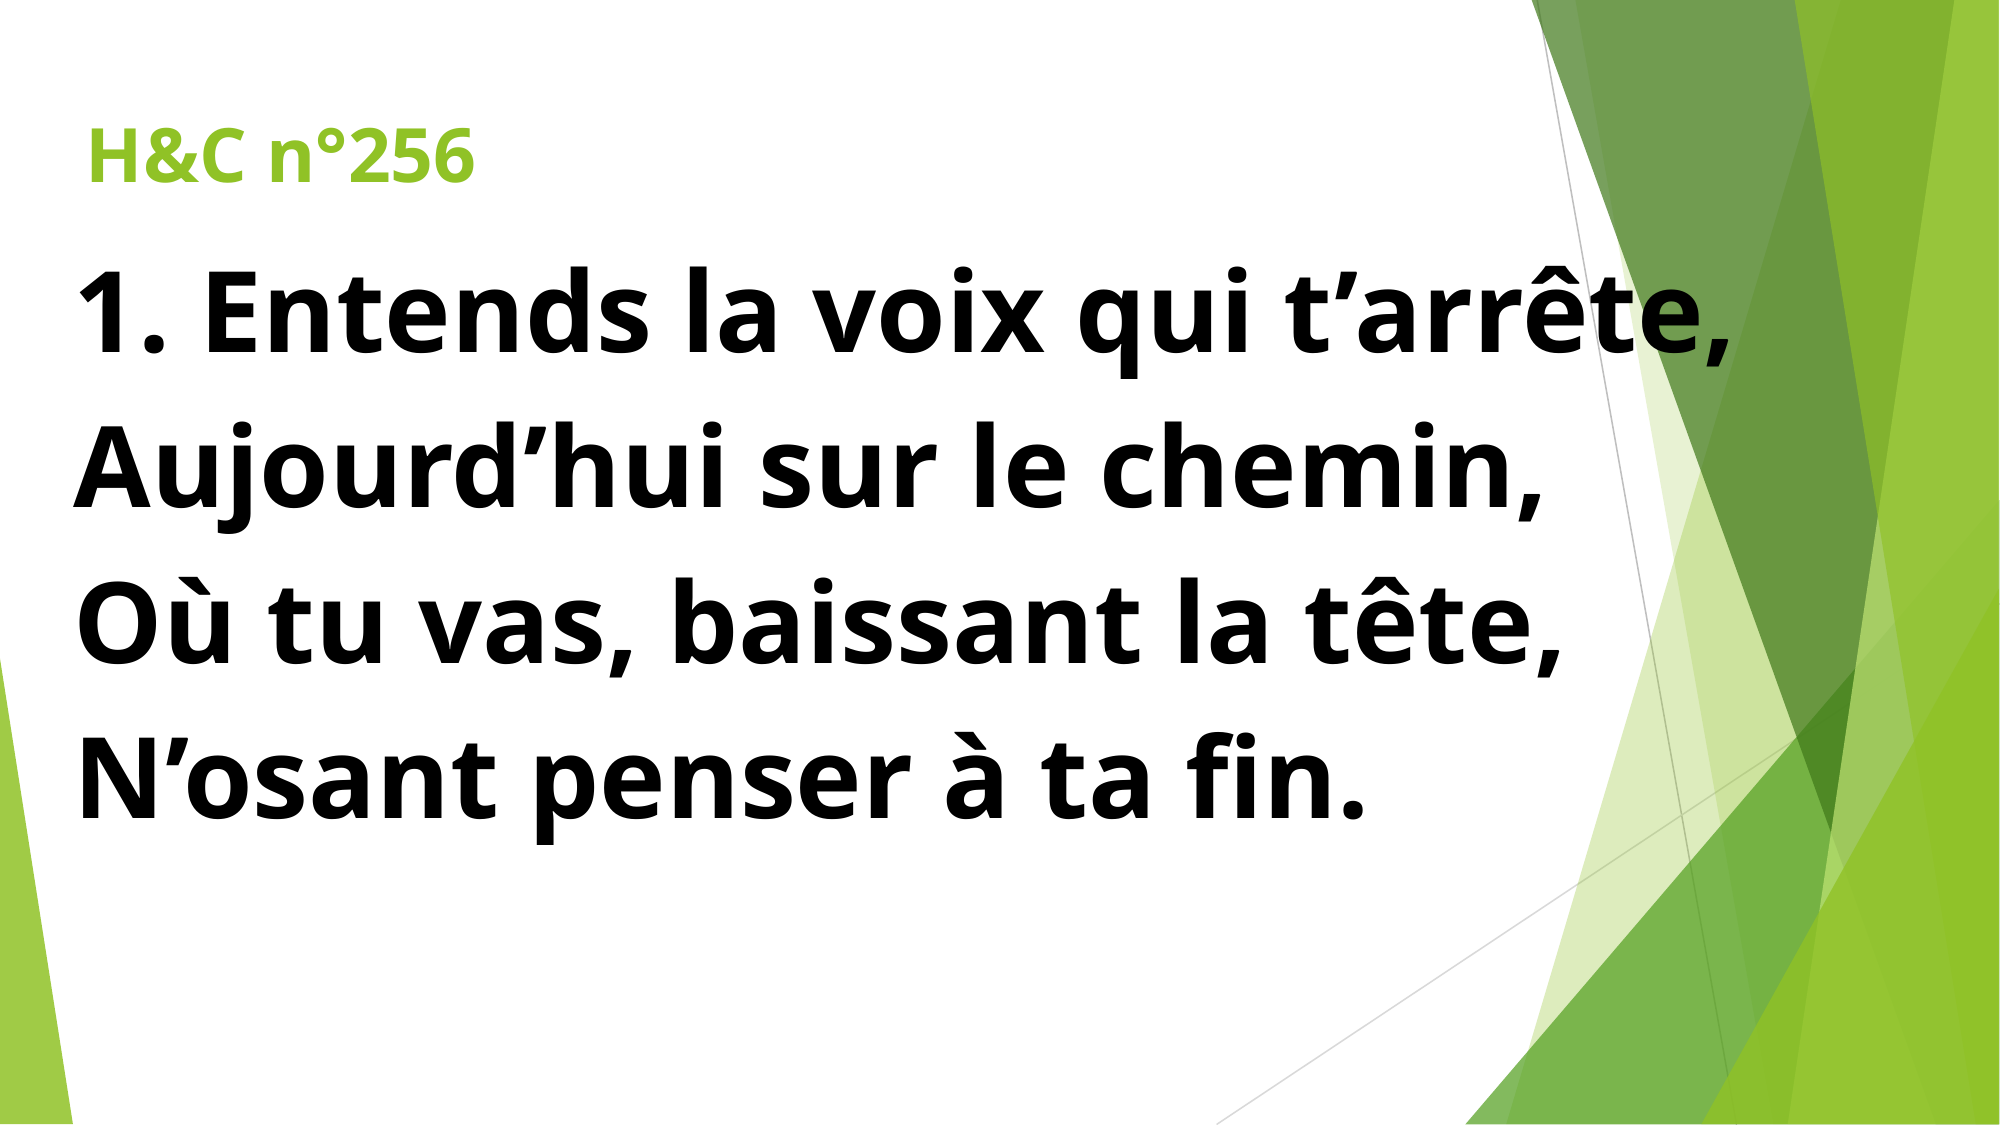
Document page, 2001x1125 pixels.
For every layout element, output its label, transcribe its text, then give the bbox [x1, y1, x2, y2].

text_box 1. Entends la voix qui t’arrête, Aujourd’hui sur le chemin, Où tu vas, baissant la tête, N’osant penser à ta fin. [59, 212, 1961, 1074]
text_box H&C n°256 [70, 99, 1522, 212]
